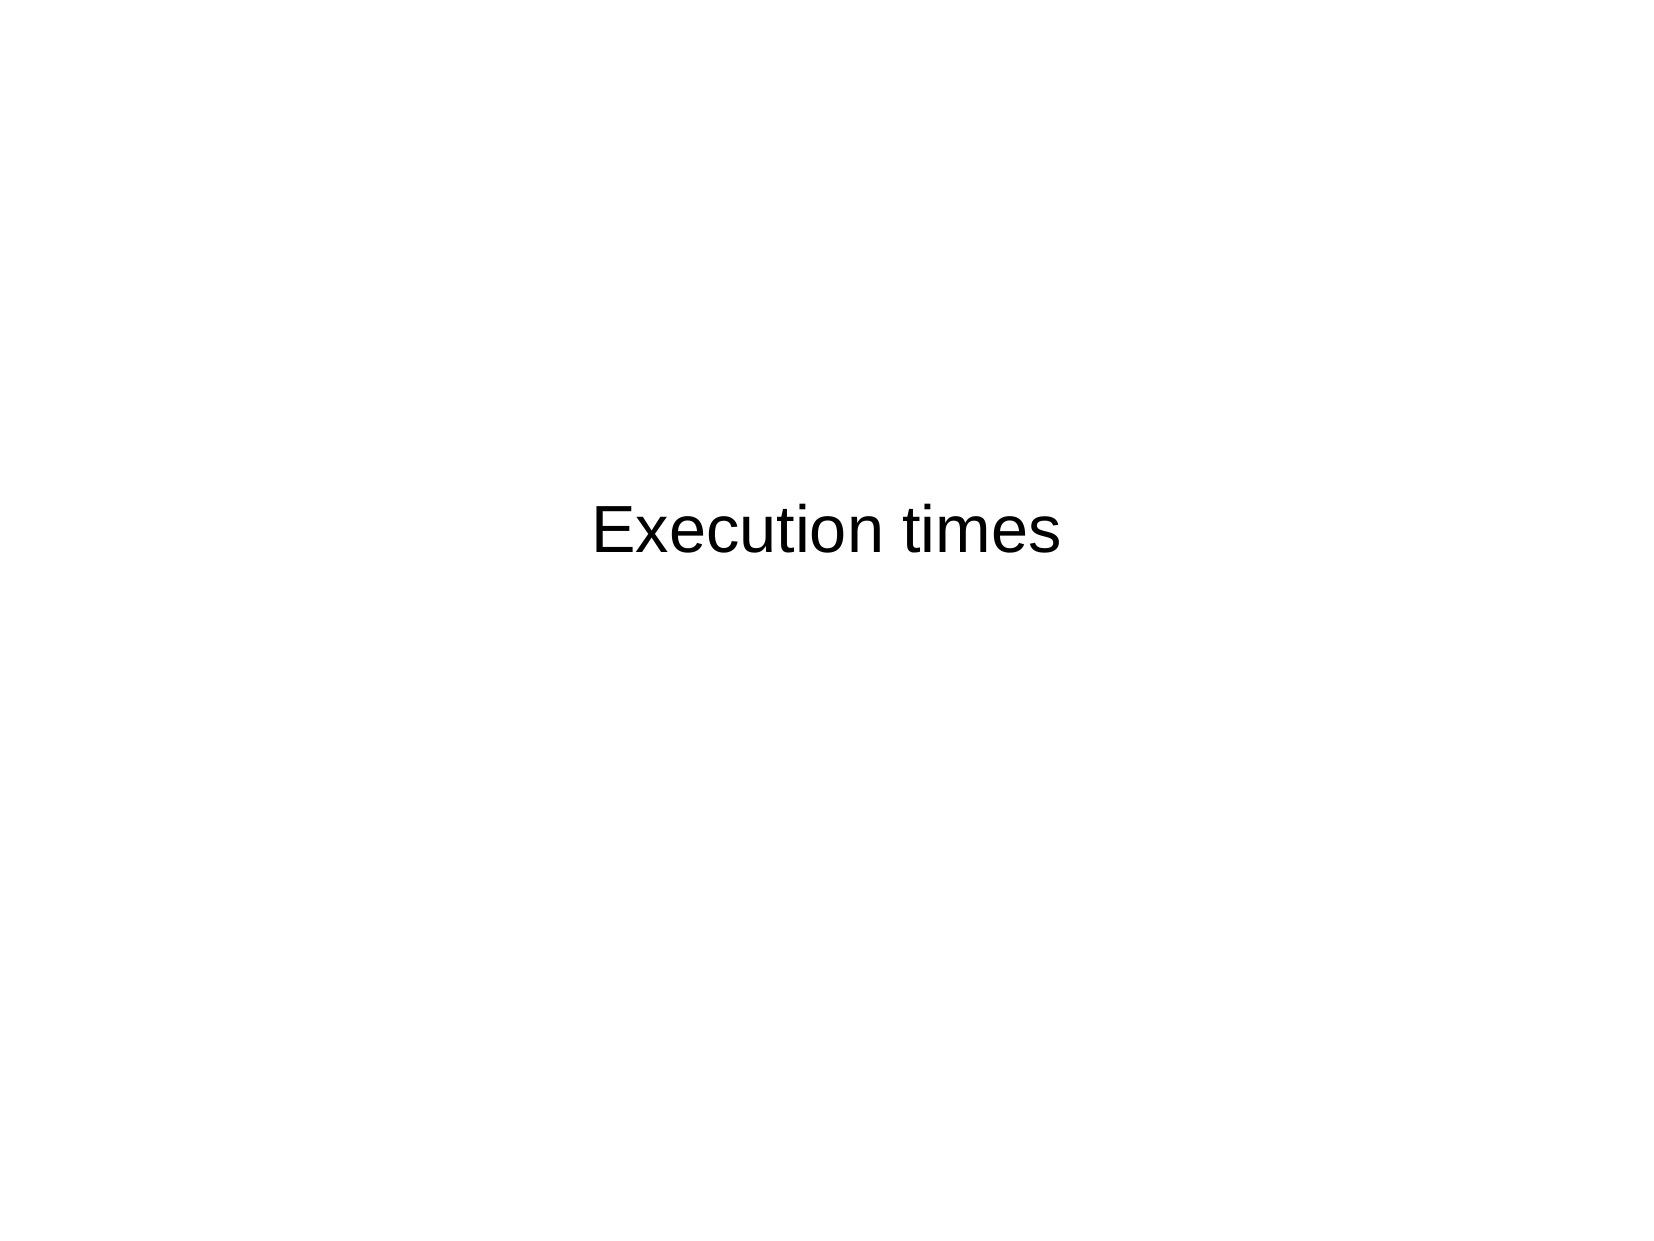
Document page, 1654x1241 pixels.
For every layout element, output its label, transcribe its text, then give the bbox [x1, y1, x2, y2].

subtitle Execution times [82, 49, 1571, 1010]
